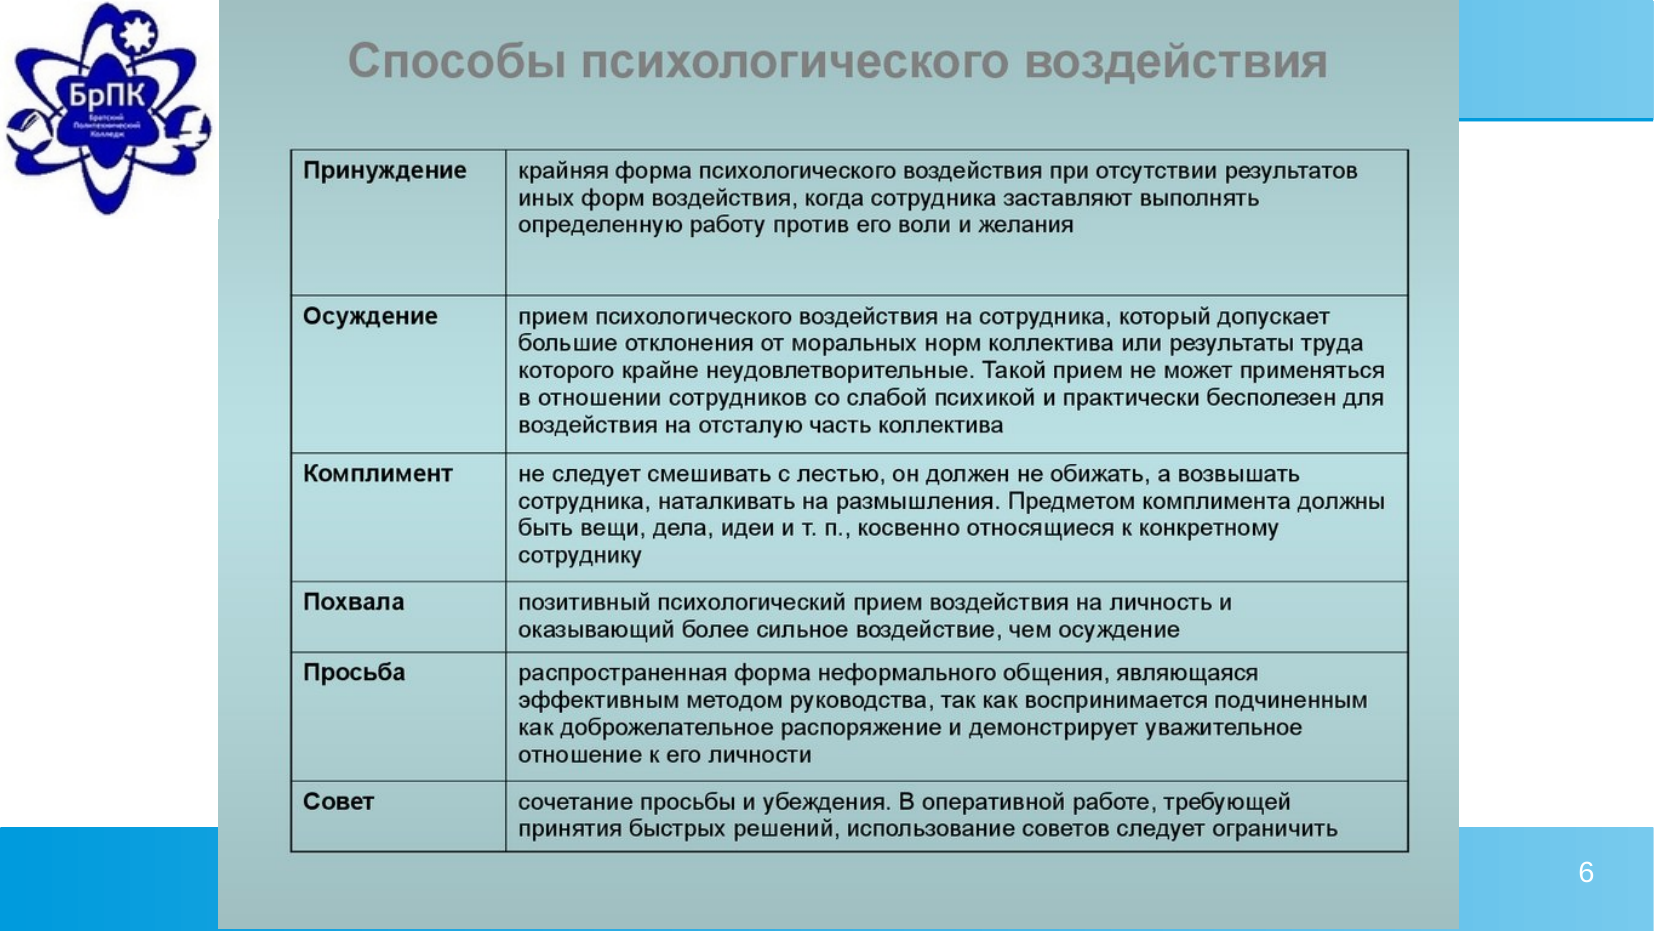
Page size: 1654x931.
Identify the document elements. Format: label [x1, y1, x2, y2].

picture [0, 0, 1459, 929]
